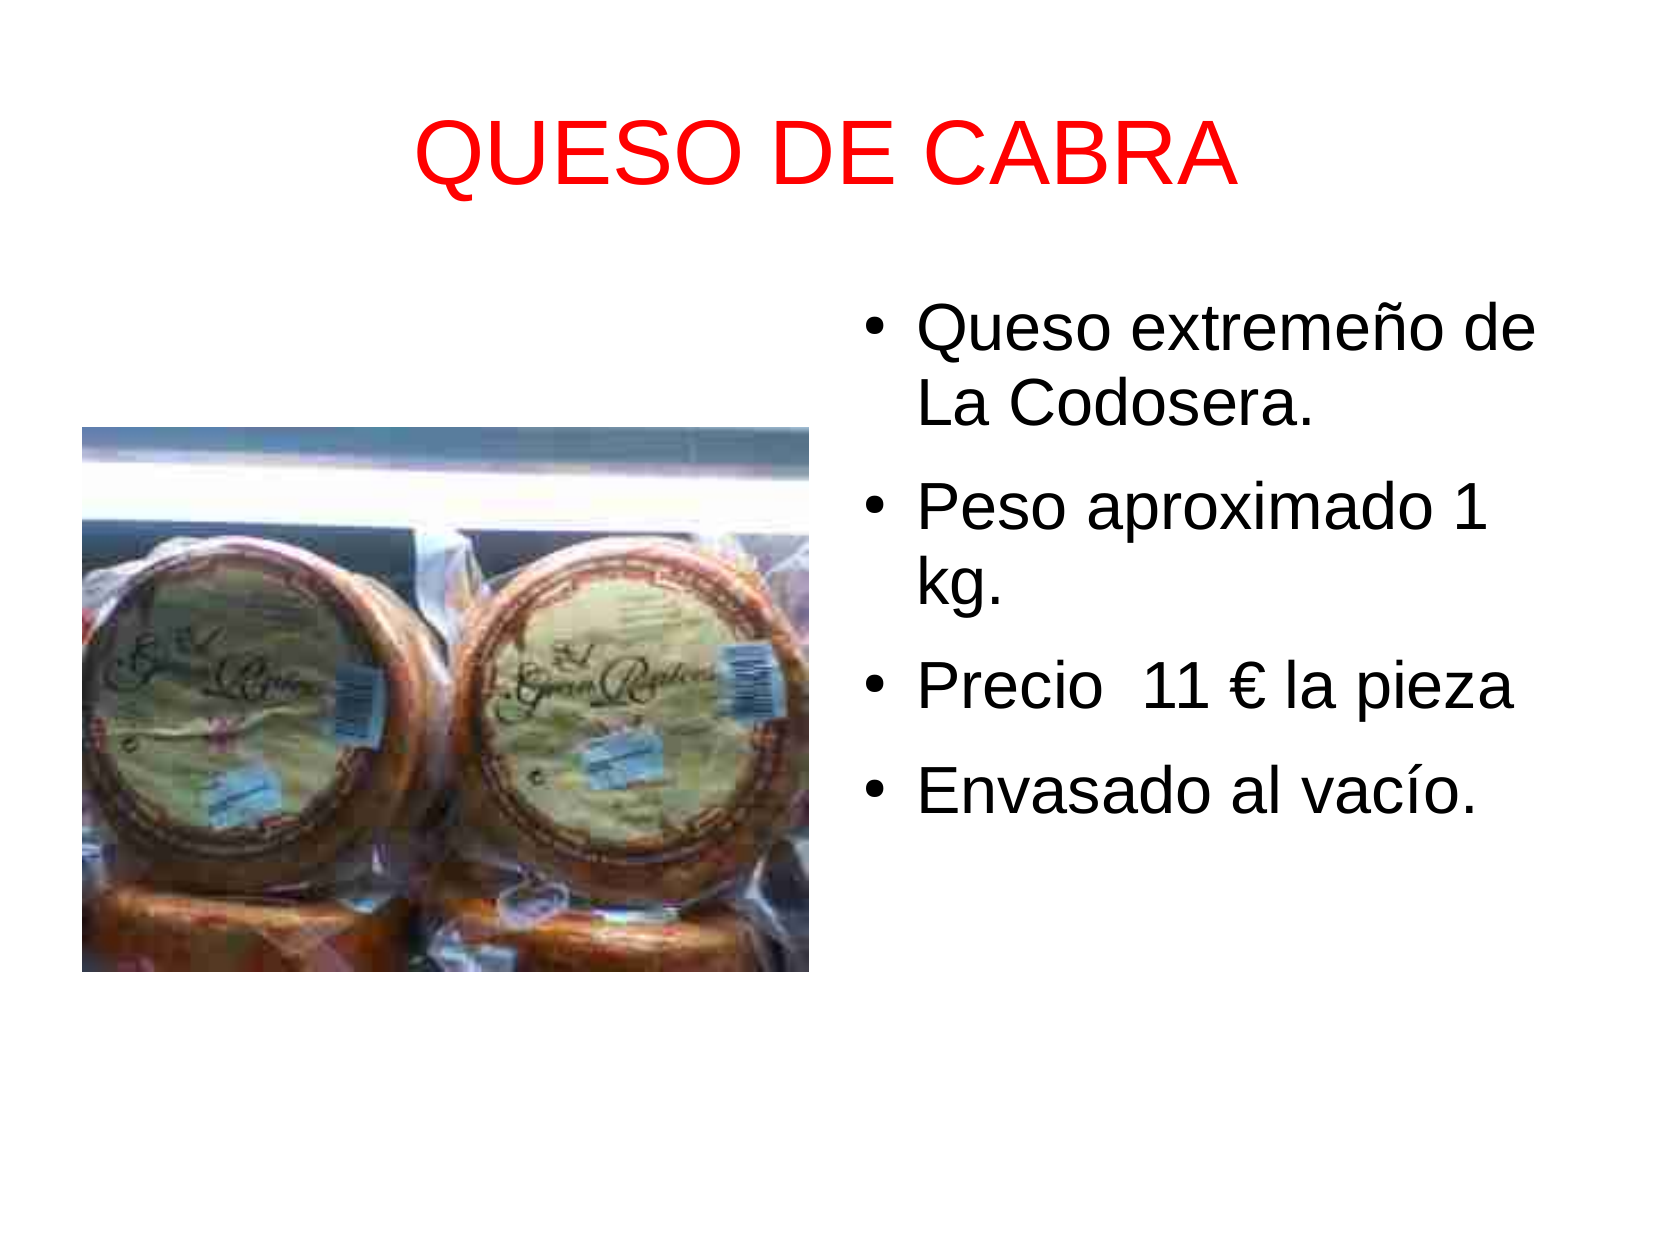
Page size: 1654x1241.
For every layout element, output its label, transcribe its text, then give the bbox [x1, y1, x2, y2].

picture [82, 427, 809, 972]
list Queso extremeño de La Codosera. Peso aproximado 1 kg. Precio 11 € la pieza Envasado al vacío. [845, 290, 1572, 1109]
title QUESO DE CABRA [82, 49, 1571, 257]
